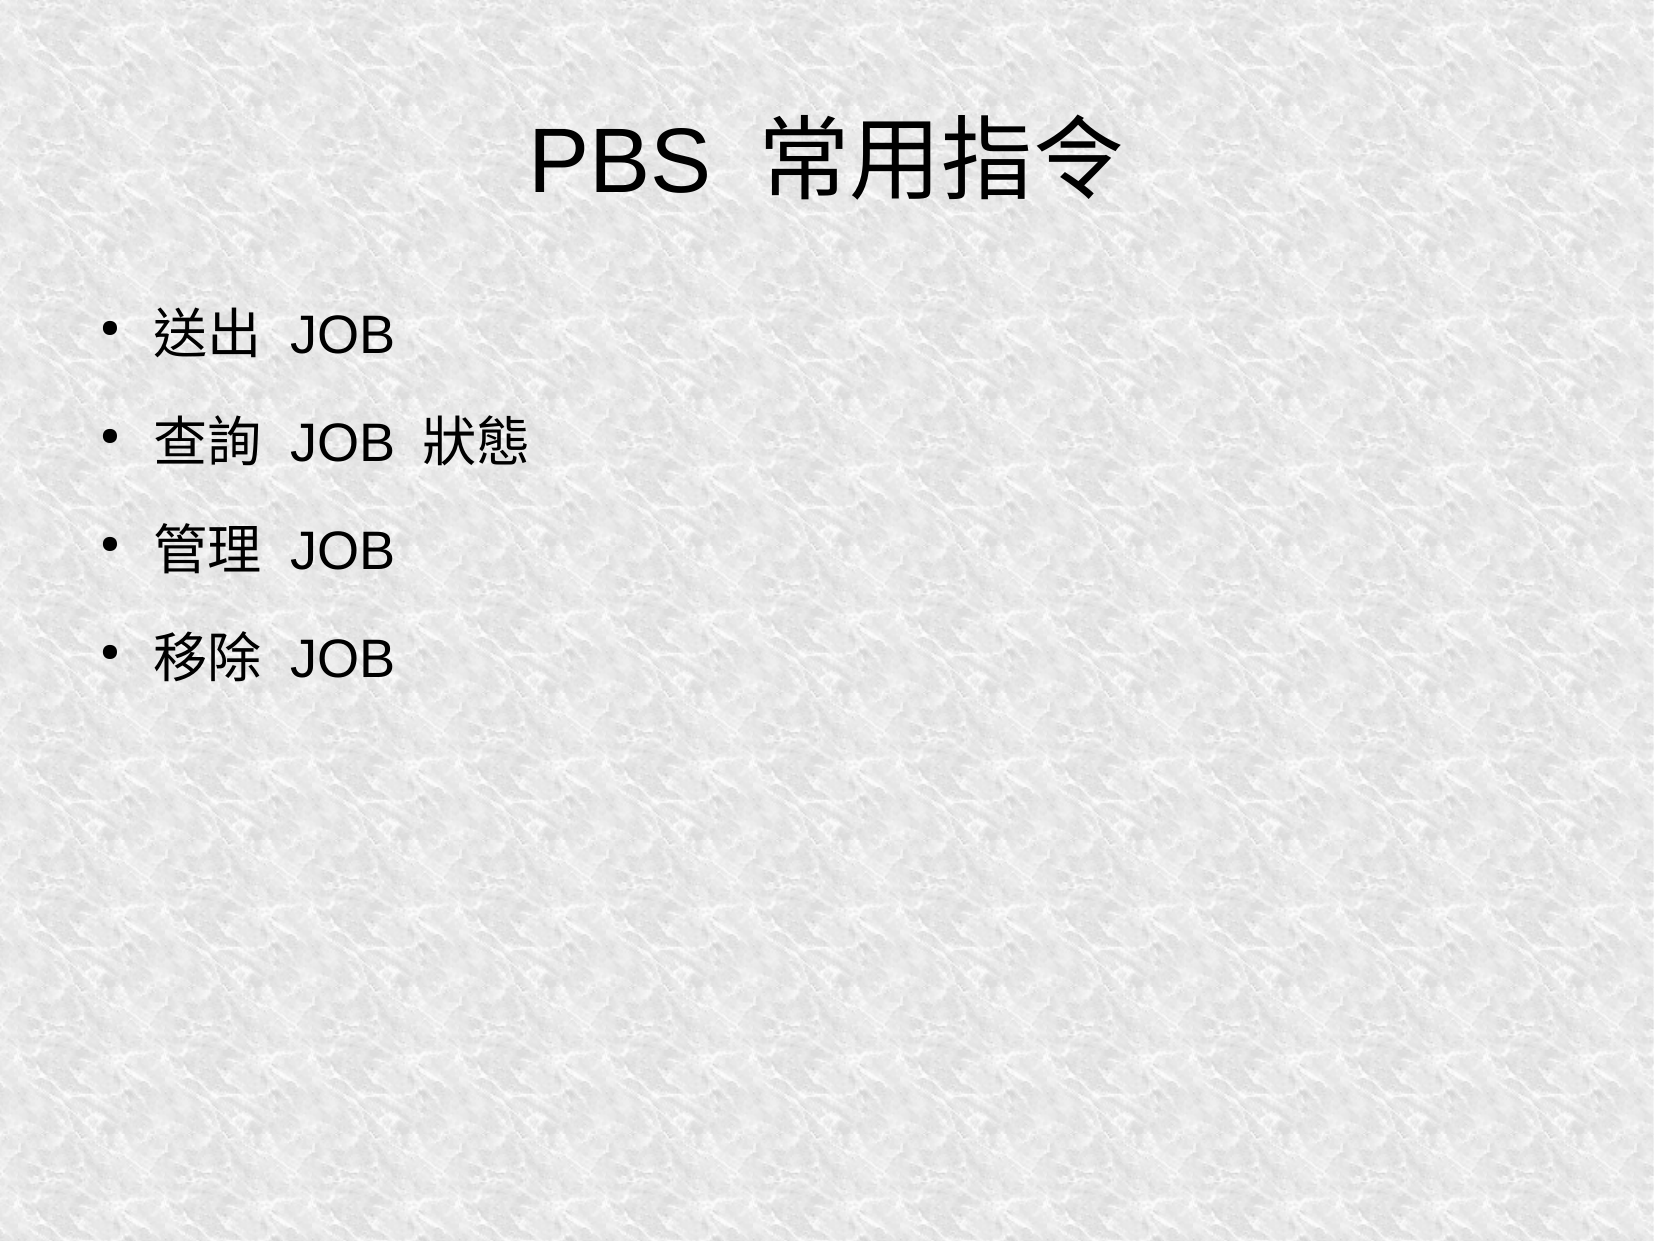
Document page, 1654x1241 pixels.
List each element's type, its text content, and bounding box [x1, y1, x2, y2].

title PBS 常用指令 [82, 56, 1571, 250]
picture [0, 0, 1654, 1241]
list 送出 JOB 查詢 JOB 狀態 管理 JOB 移除 JOB [82, 290, 1571, 1094]
